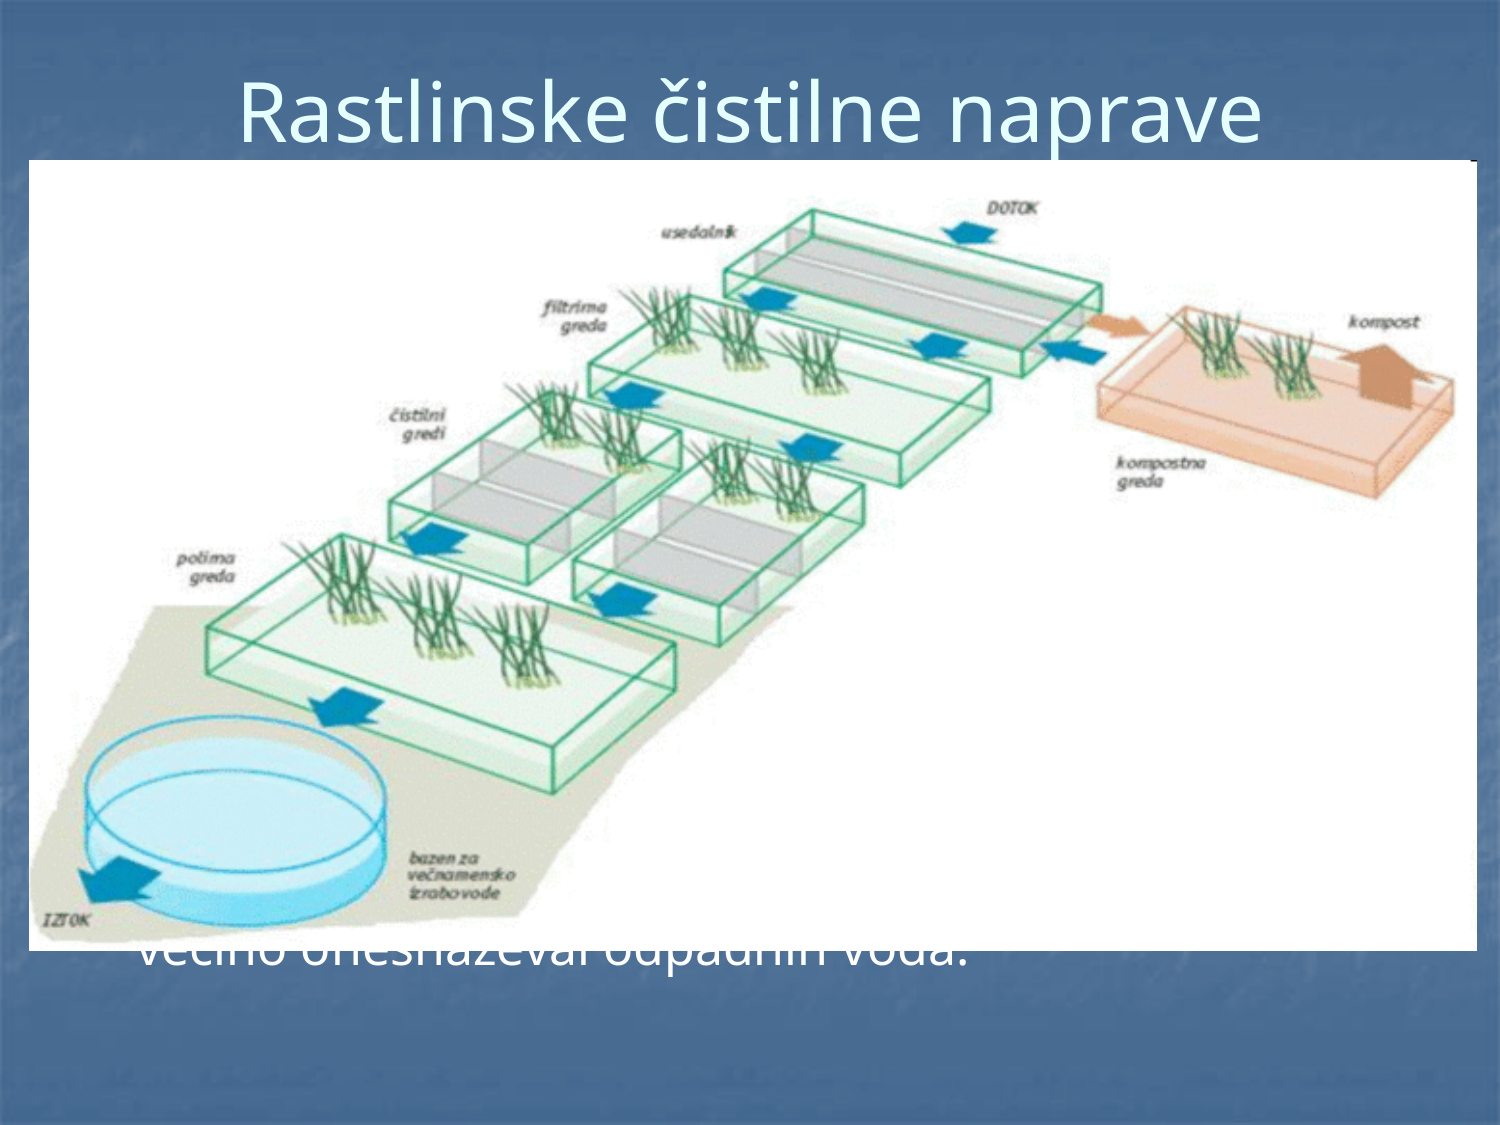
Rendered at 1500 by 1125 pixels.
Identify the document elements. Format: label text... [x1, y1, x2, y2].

picture [0, 0, 1500, 1125]
list RČN so umetna močvirja, manjše lagune povezane z gredami, ki so napolnjene z vodo in vlagoljubnimi rastlinami. Čiščeneje poteka na mikroekosistemih Posnemajo samočistilne procese v naravnih močvirskih ekosistemih. V te sisteme so vključene močvirske rastline, različni substrati in nanje vezani mikroorganizmi, ki odstranjujejo onesnaževala iz odpadne vode Enostavna tehnologija, zanesljivo delovanje in možnost odstranjevanja dušika Omogočajo tudi zmanjševanje bakterijskih in virusnih patogenov Ob primerni uporabi lahko učinkovito odstranijo večino onesnaževal odpadnih voda. [64, 951, 1436, 1071]
title Rastlinske čistilne naprave [206, 66, 1296, 153]
